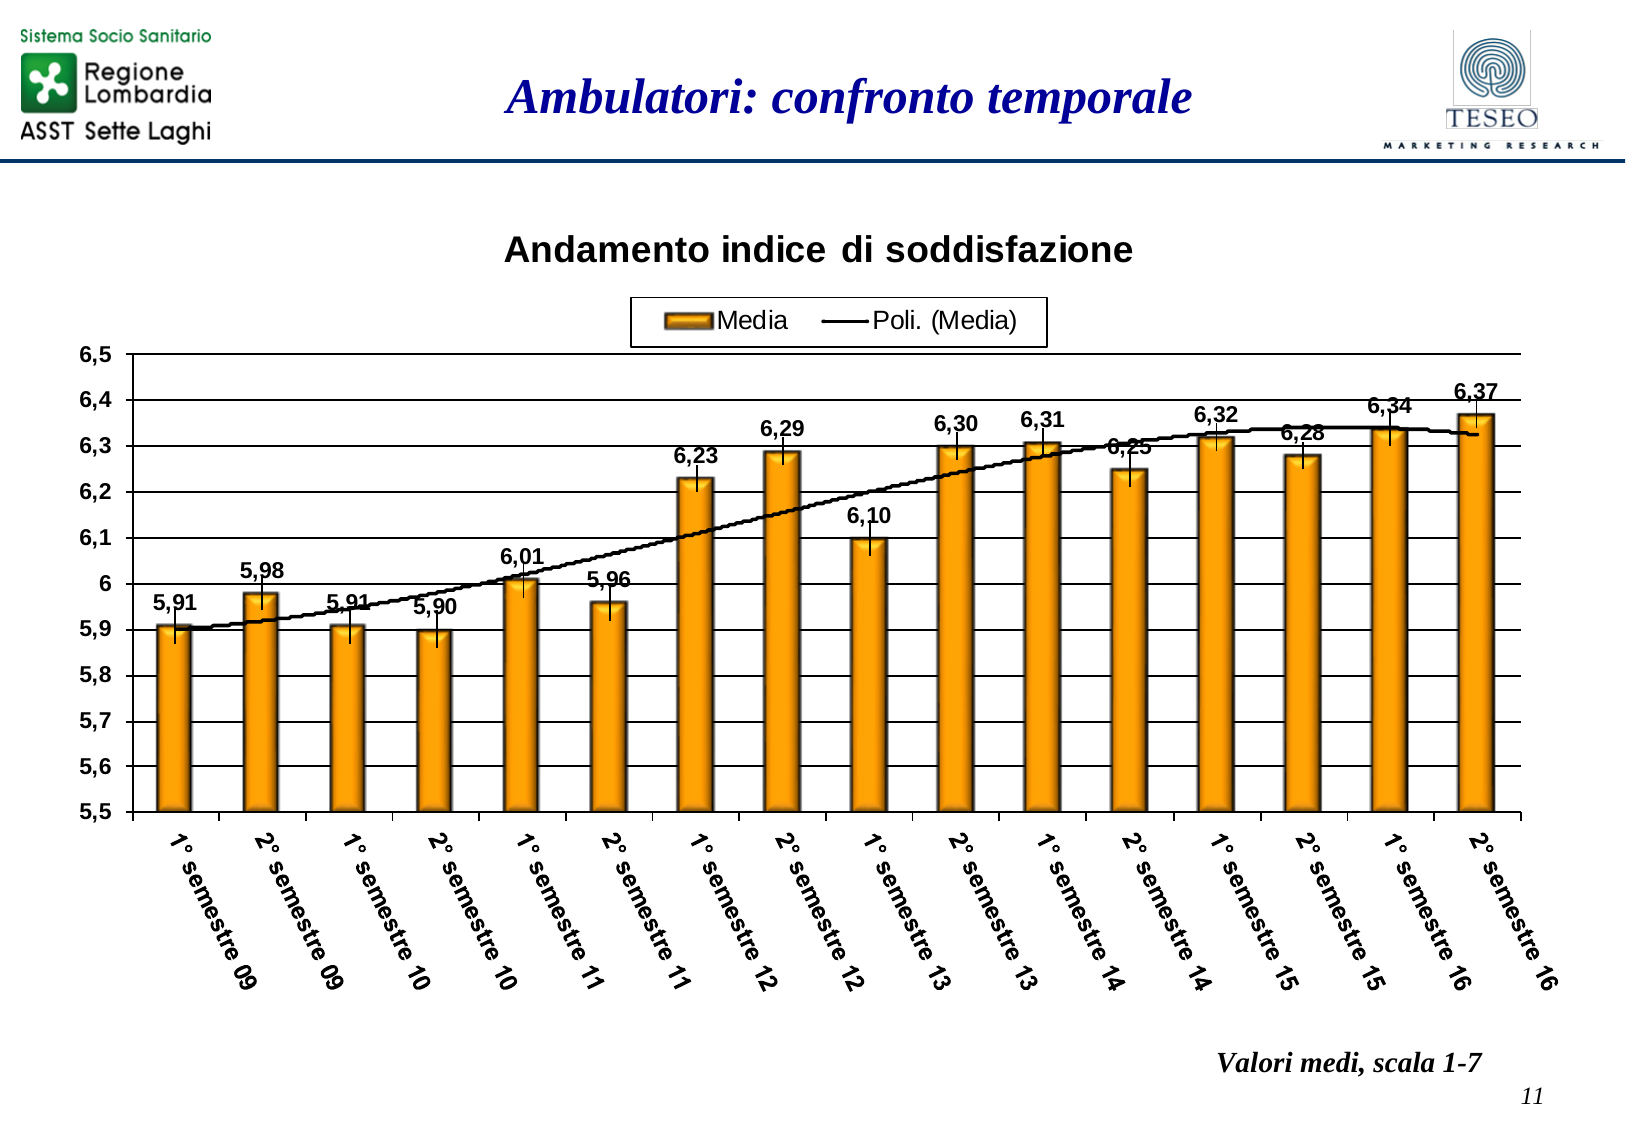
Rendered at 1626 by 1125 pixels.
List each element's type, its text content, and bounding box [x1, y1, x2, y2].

picture [21, 26, 211, 148]
text_box Ambulatori: confronto temporale [233, 31, 1466, 156]
text_box Valori medi, scala 1-7 [1201, 1035, 1498, 1086]
picture [62, 197, 1563, 1045]
picture [1381, 30, 1604, 149]
